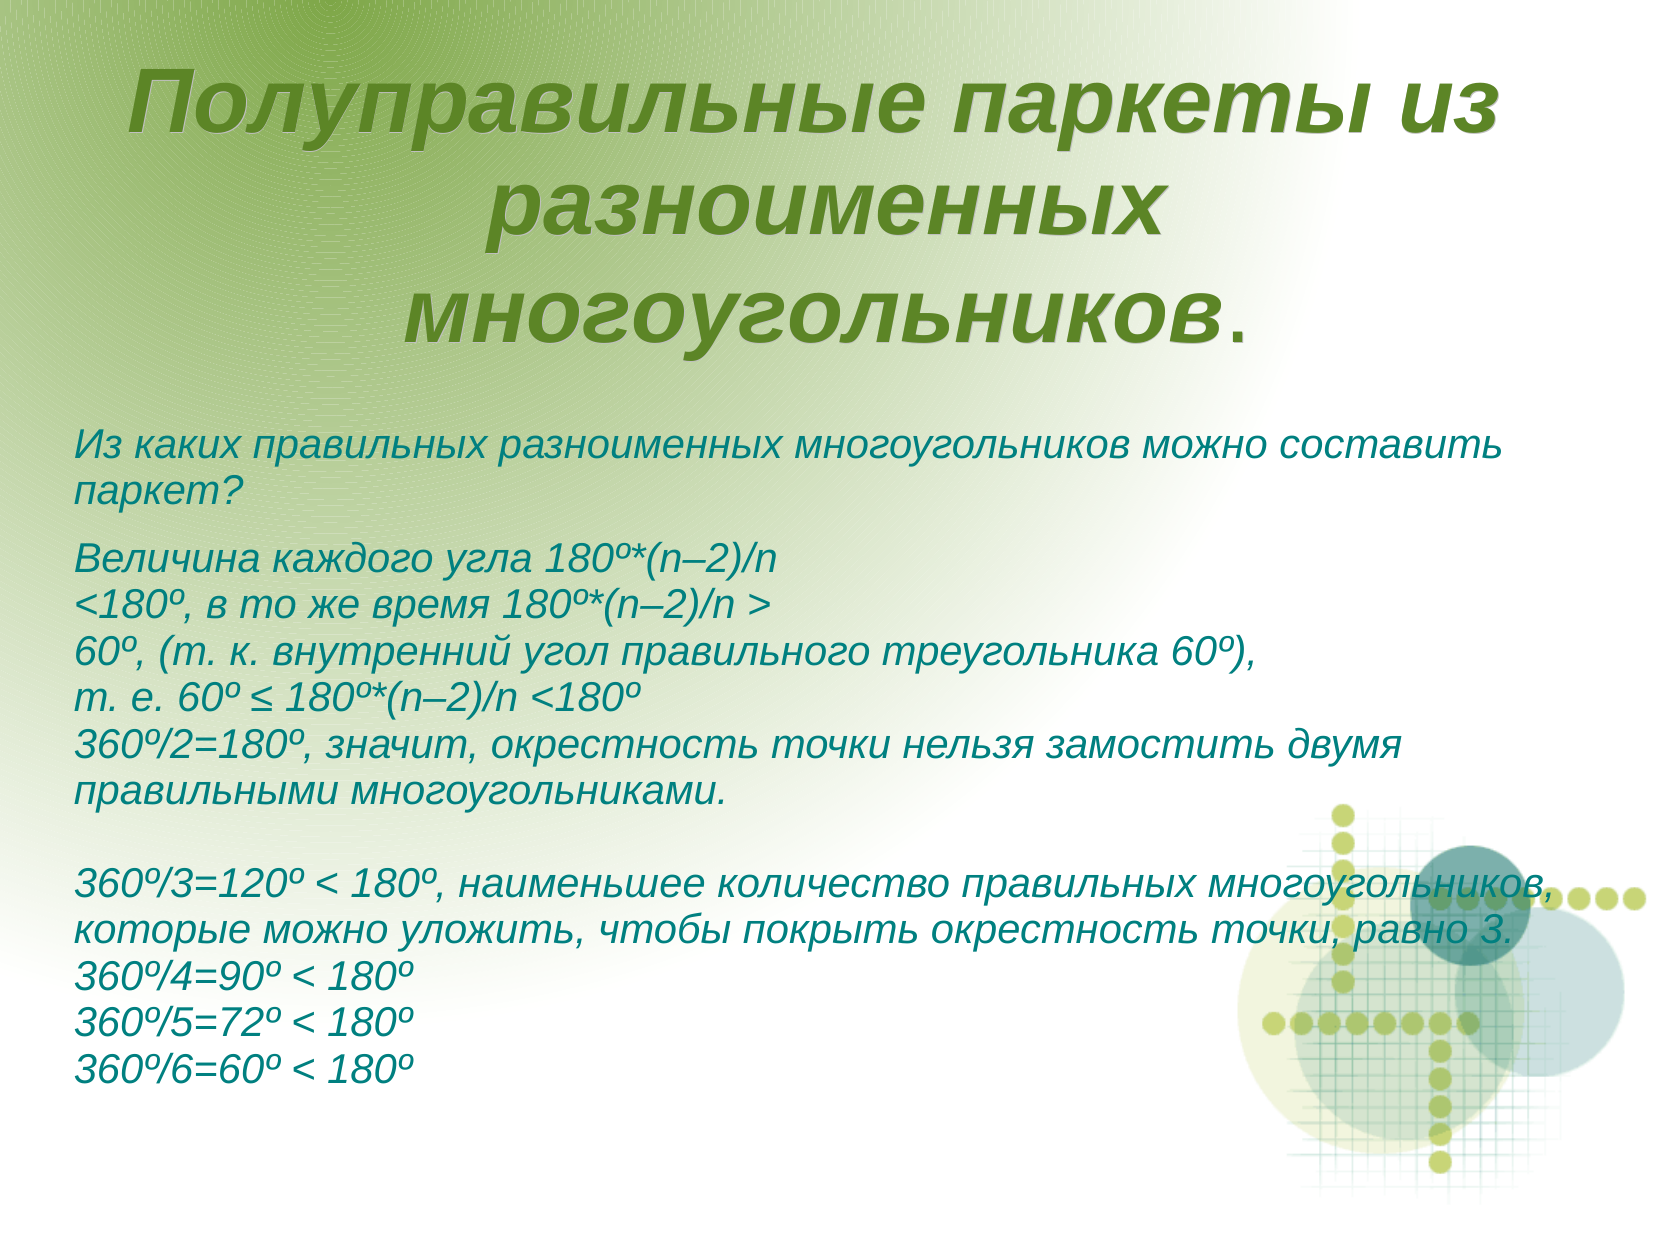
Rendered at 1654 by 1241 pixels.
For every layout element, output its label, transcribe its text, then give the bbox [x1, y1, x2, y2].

text_box Из каких правильных разноименных многоугольников можно составить паркет? Величина каждого угла 180º*(n–2)/n <180º, в то же время 180º*(n–2)/n > 60º, (т. к. внутренний угол правильного треугольника 60º), т. е. 60º ≤ 180º*(n–2)/n <180º 360º/2=180º, значит, окрестность точки нельзя замостить двумя правильными многоугольниками. 360º/3=120º < 180º, наименьшее количество правильных многоугольников, которые можно уложить, чтобы покрыть окрестность точки, равно 3. 360º/4=90º < 180º 360º/5=72º < 180º 360º/6=60º < 180º [59, 413, 1595, 1152]
subtitle [121, 344, 1534, 413]
picture [1224, 792, 1654, 1211]
title Полуправильные паркеты из разноименных многоугольников. [121, 49, 1534, 344]
